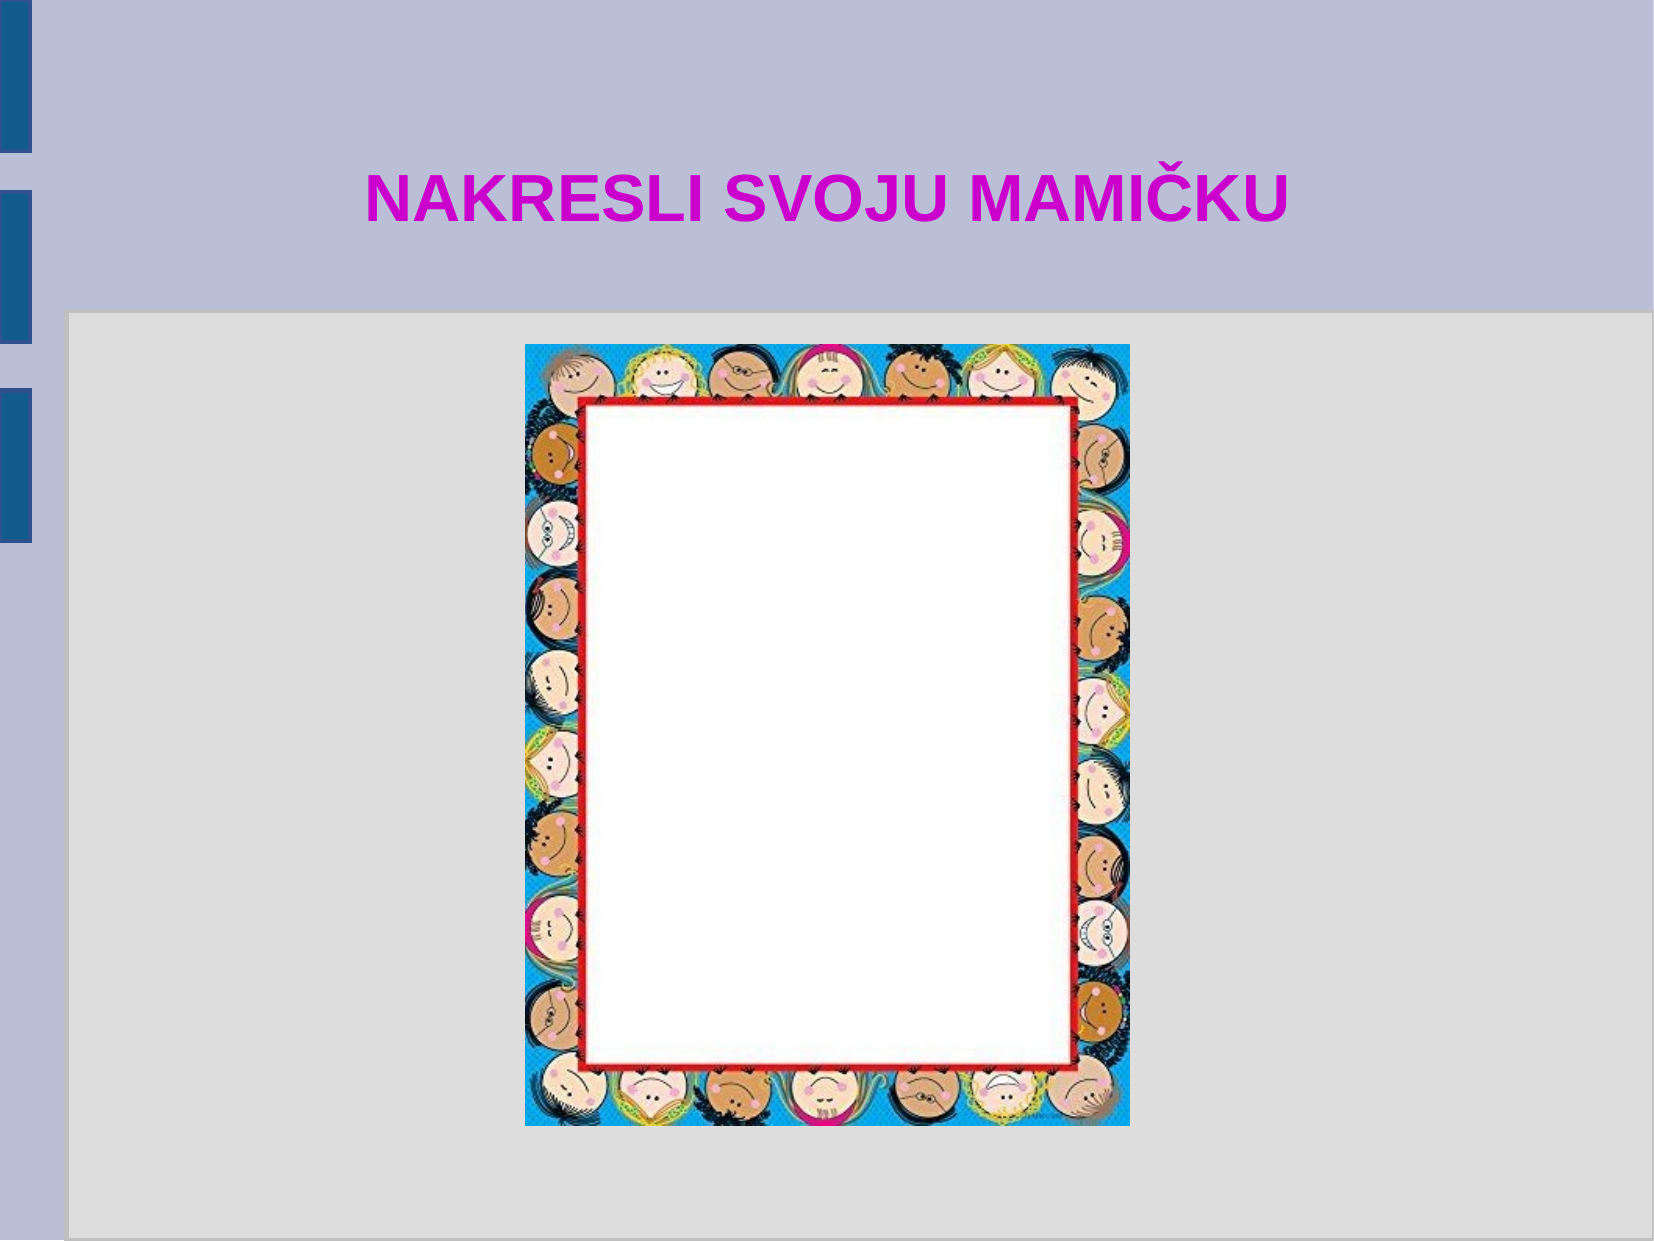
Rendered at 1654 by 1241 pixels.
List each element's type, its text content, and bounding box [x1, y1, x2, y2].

picture [1049, 348, 1066, 360]
picture [530, 1092, 535, 1103]
picture [589, 1121, 602, 1126]
picture [525, 344, 1130, 1126]
title NAKRESLI SVOJU MAMIČKU [121, 91, 1534, 299]
